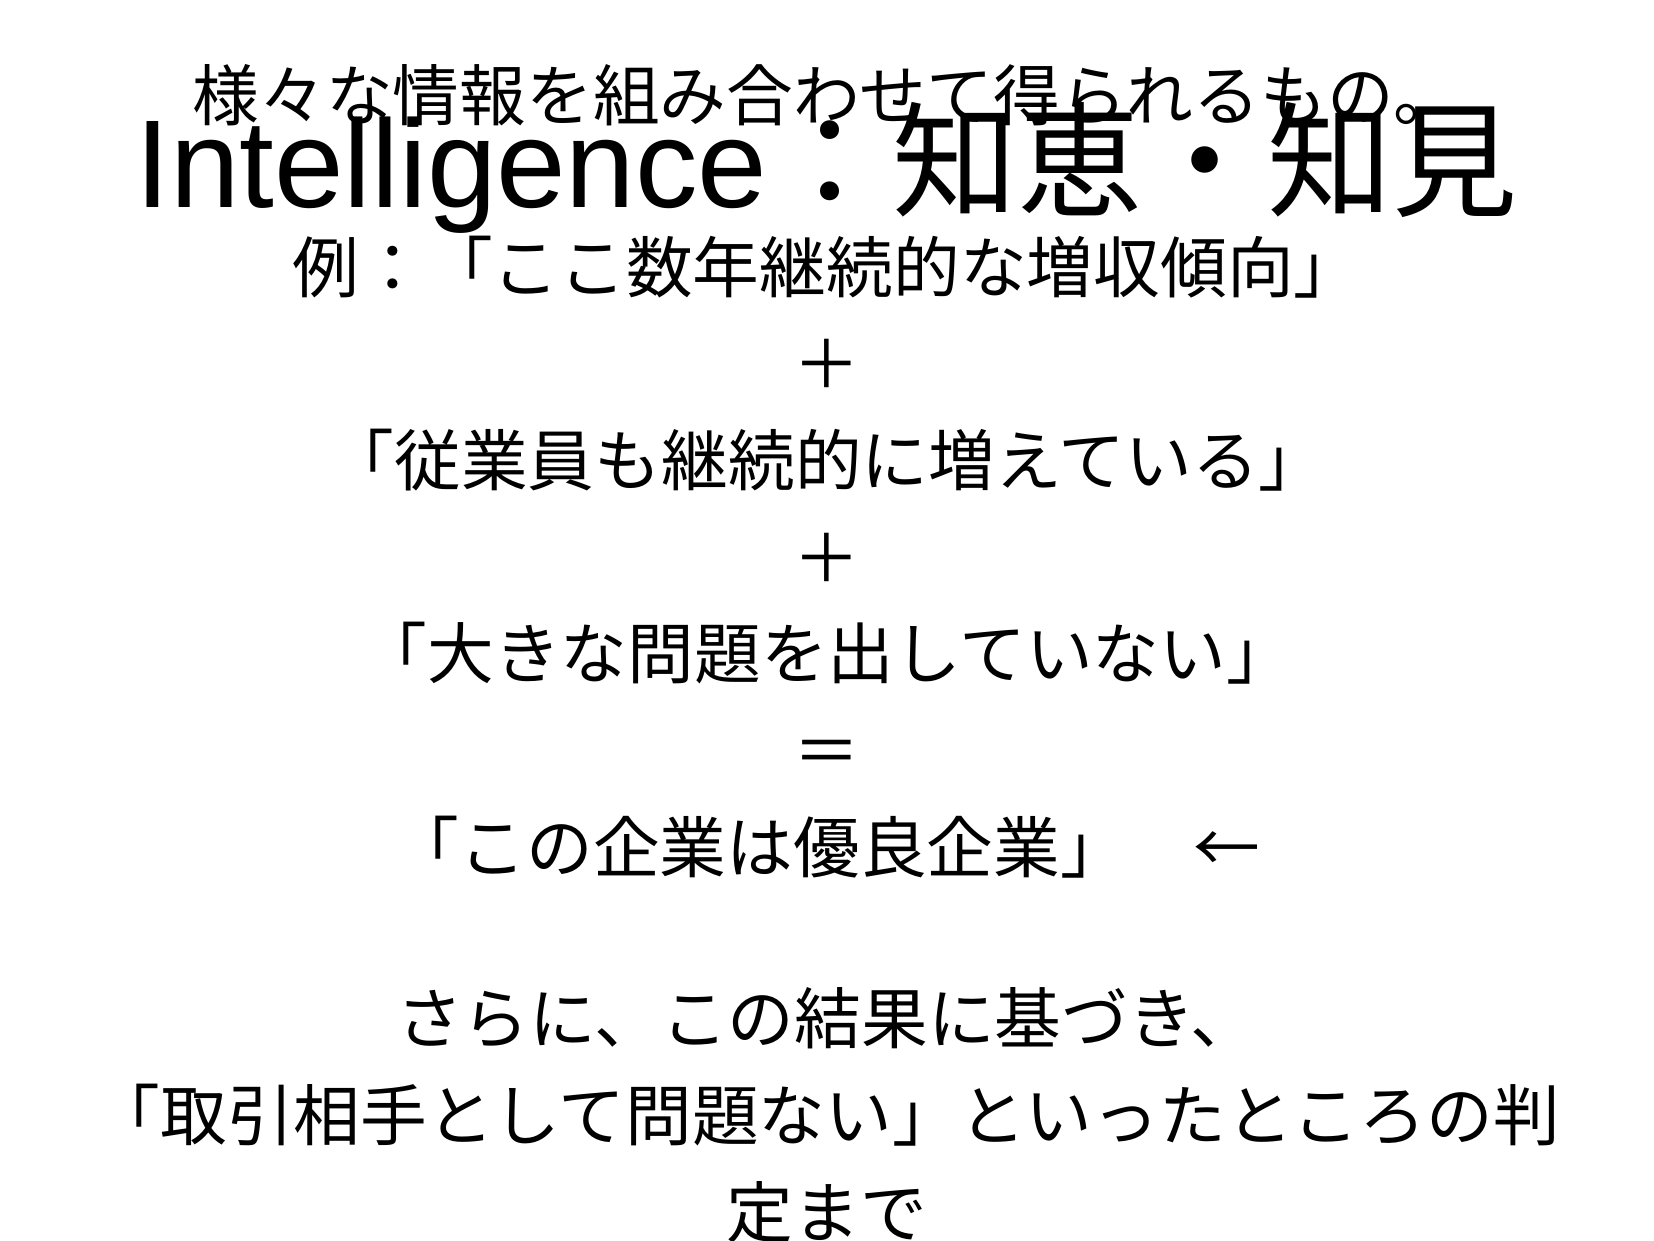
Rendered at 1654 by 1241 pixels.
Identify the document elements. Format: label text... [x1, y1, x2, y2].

subtitle 様々な情報を組み合わせて得られるもの。 例：「ここ数年継続的な増収傾向」 ＋ 「従業員も継続的に増えている」 ＋ 「大きな問題を出していない」 ＝ 「この企業は優良企業」 ← さらに、この結果に基づき、 「取引相手として問題ない」といったところの判定まで [82, 249, 1571, 1051]
title Intelligence：知恵・知見 [82, 49, 1571, 249]
